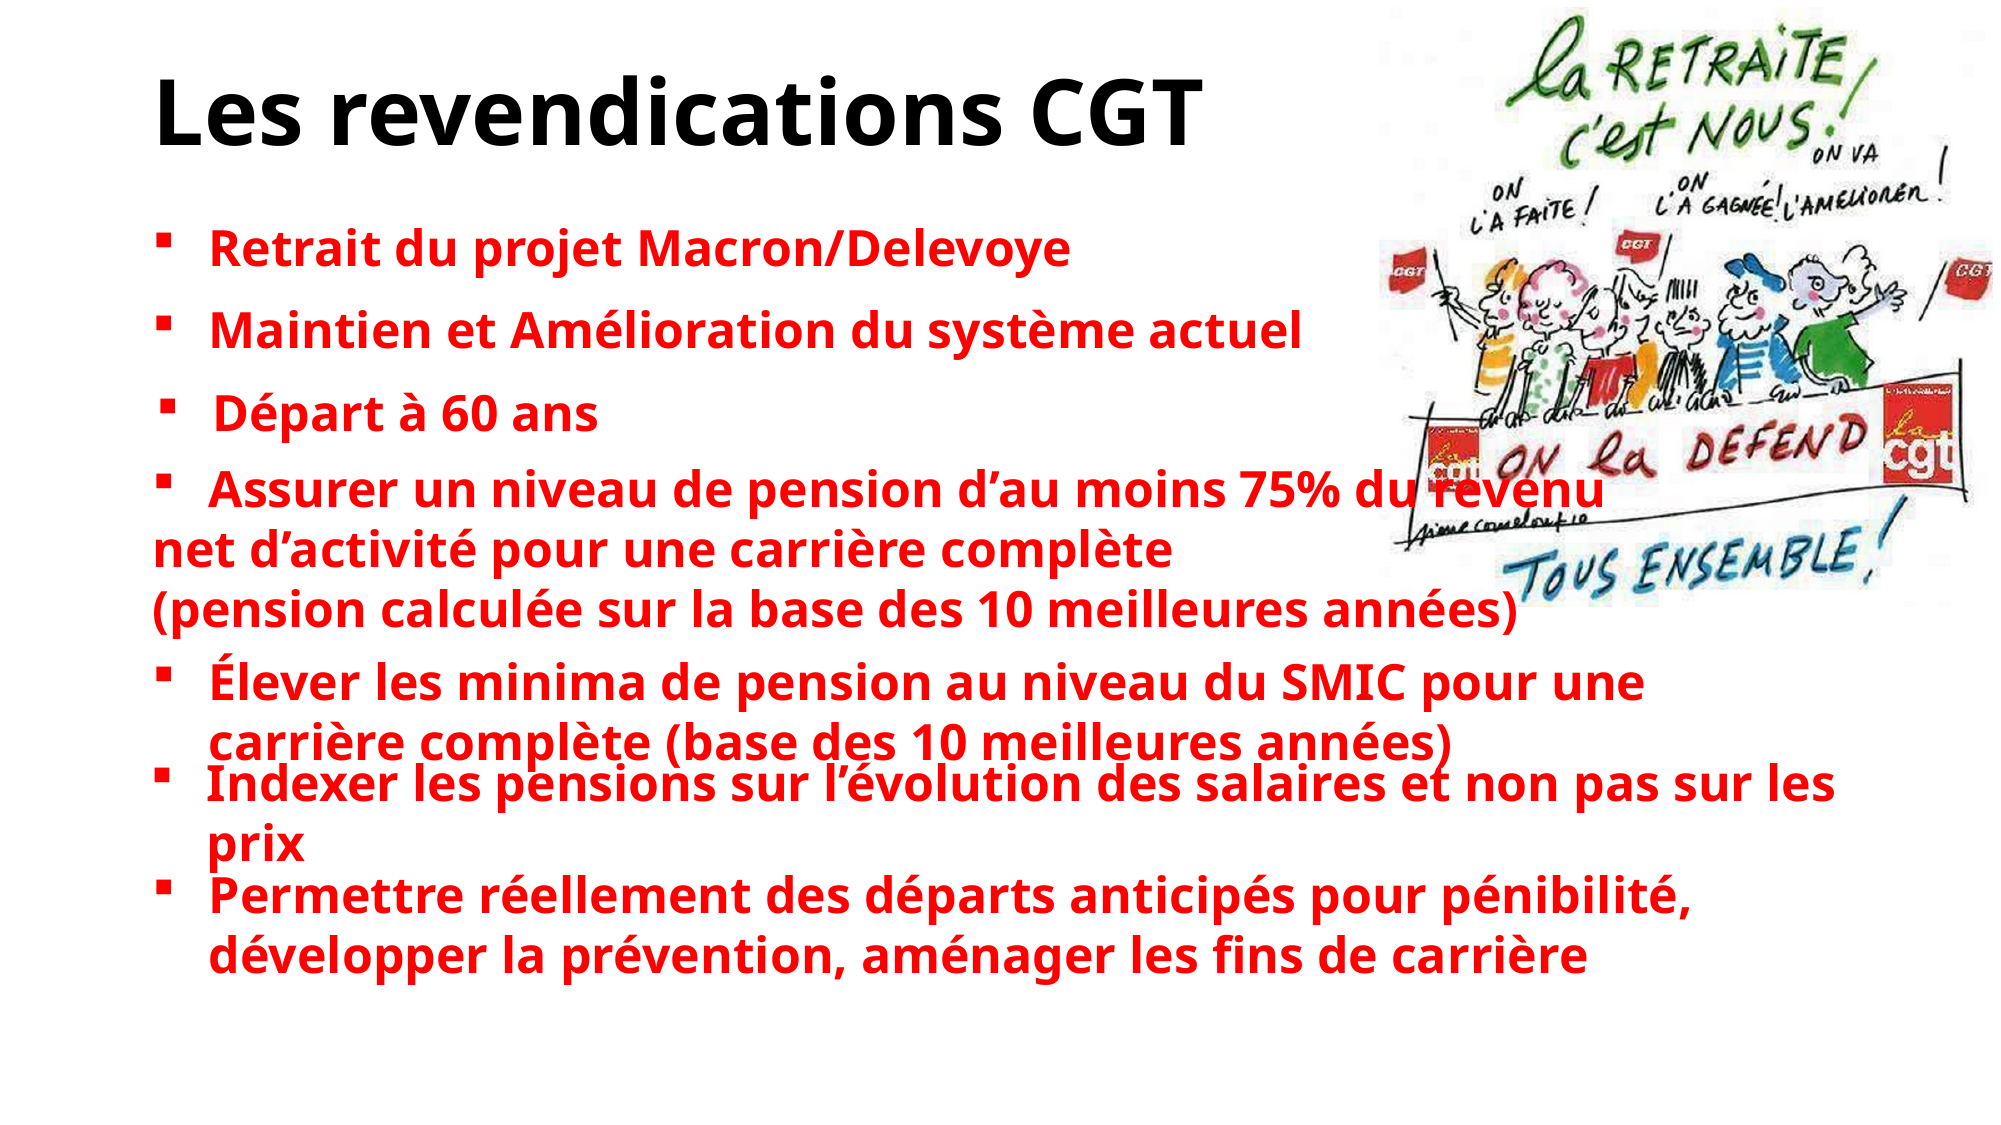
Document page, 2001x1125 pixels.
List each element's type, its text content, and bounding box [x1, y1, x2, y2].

text_box Retrait du projet Macron/Delevoye [137, 196, 1863, 278]
text_box Permettre réellement des départs anticipés pour pénibilité, développer la prévention, aménager les fins de carrière [137, 869, 1863, 978]
text_box Départ à 60 ans [141, 361, 1867, 470]
text_box Indexer les pensions sur l’évolution des salaires et non pas sur les prix [135, 798, 1861, 907]
title Les revendications CGT [137, 7, 1863, 196]
text_box Assurer un niveau de pension d’au moins 75% du revenu net d’activité pour une carrière complète (pension calculée sur la base des 10 meilleures années) [137, 479, 1863, 616]
text_box Élever les minima de pension au niveau du SMIC pour une carrière complète (base des 10 meilleures années) [137, 656, 1863, 765]
text_box Maintien et Amélioration du système actuel [137, 278, 1863, 387]
picture [1382, 7, 1993, 607]
